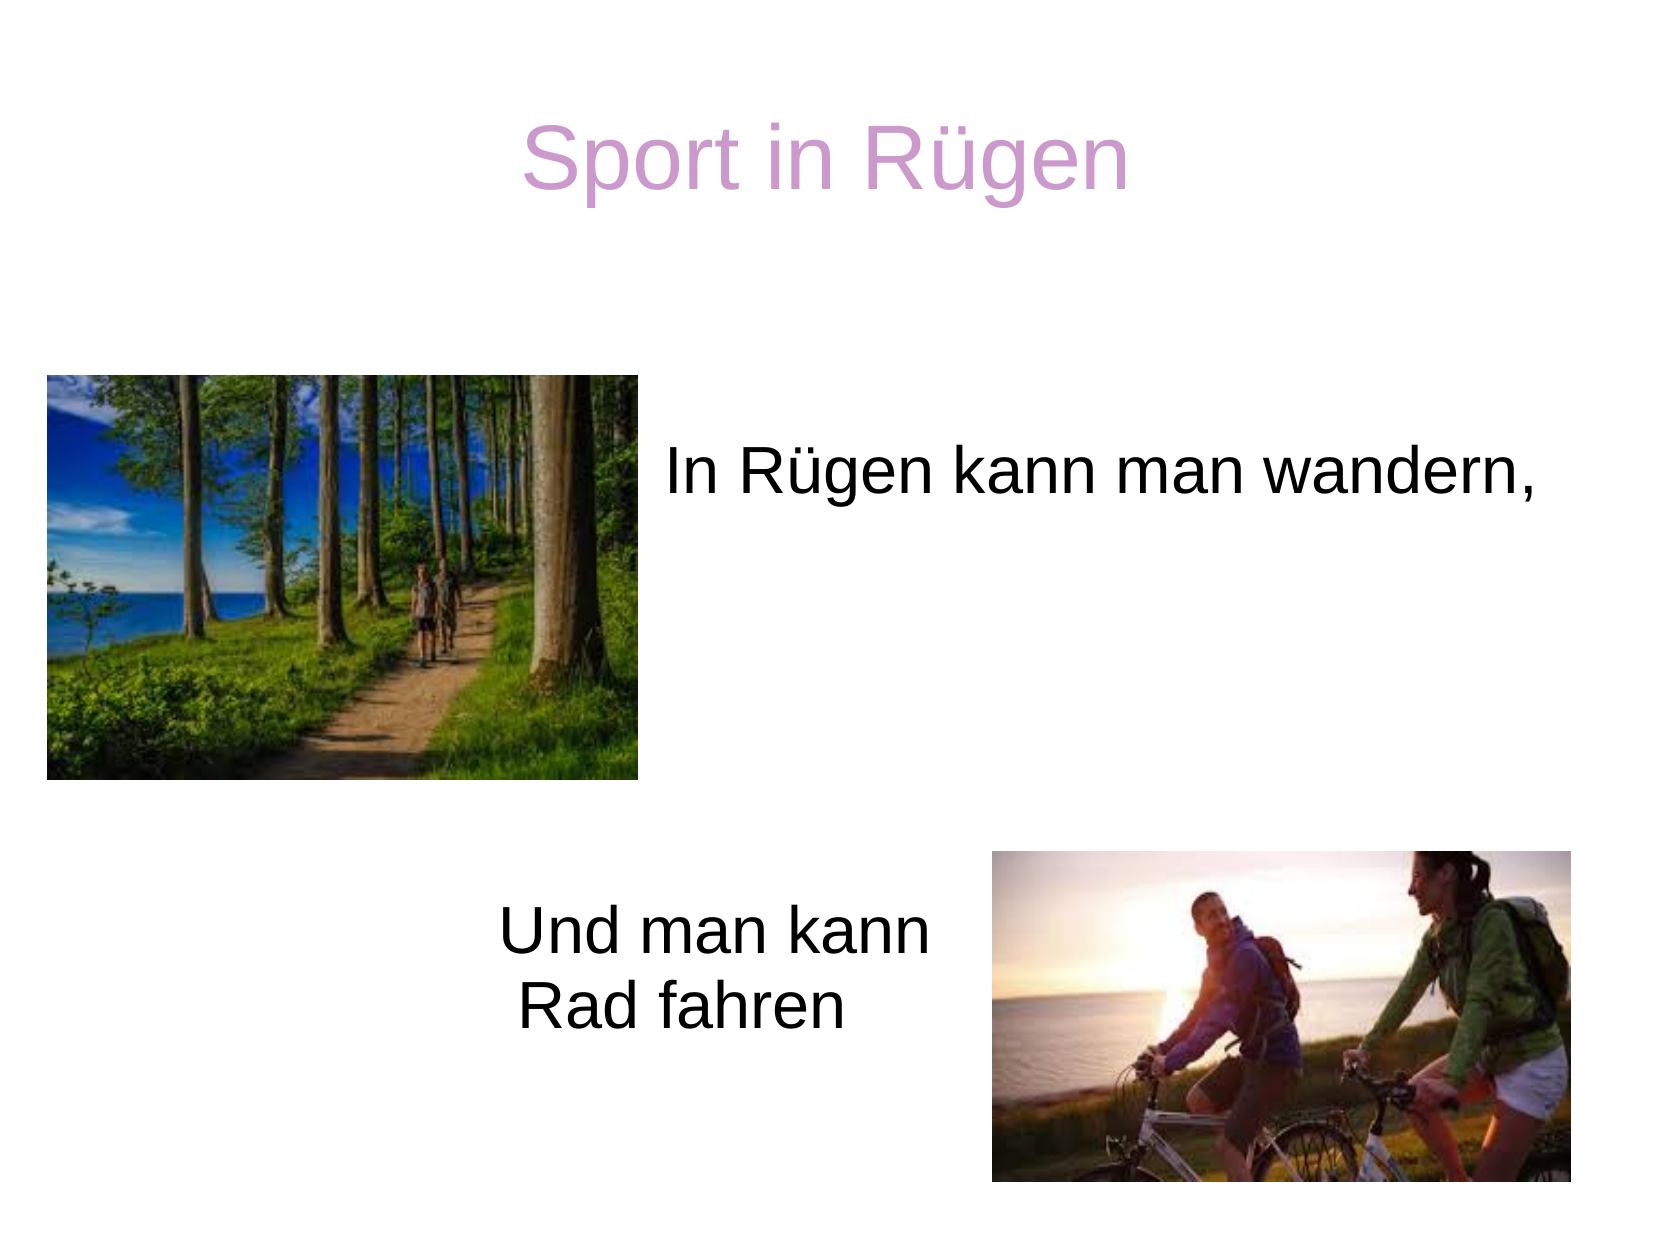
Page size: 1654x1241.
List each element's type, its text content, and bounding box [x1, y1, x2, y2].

title Sport in Rügen [82, 49, 1571, 257]
picture [992, 851, 1571, 1182]
text_box In Rügen kann man wandern, [649, 425, 1554, 515]
picture [47, 375, 638, 780]
text_box Und man kann Rad fahren [484, 885, 948, 1146]
